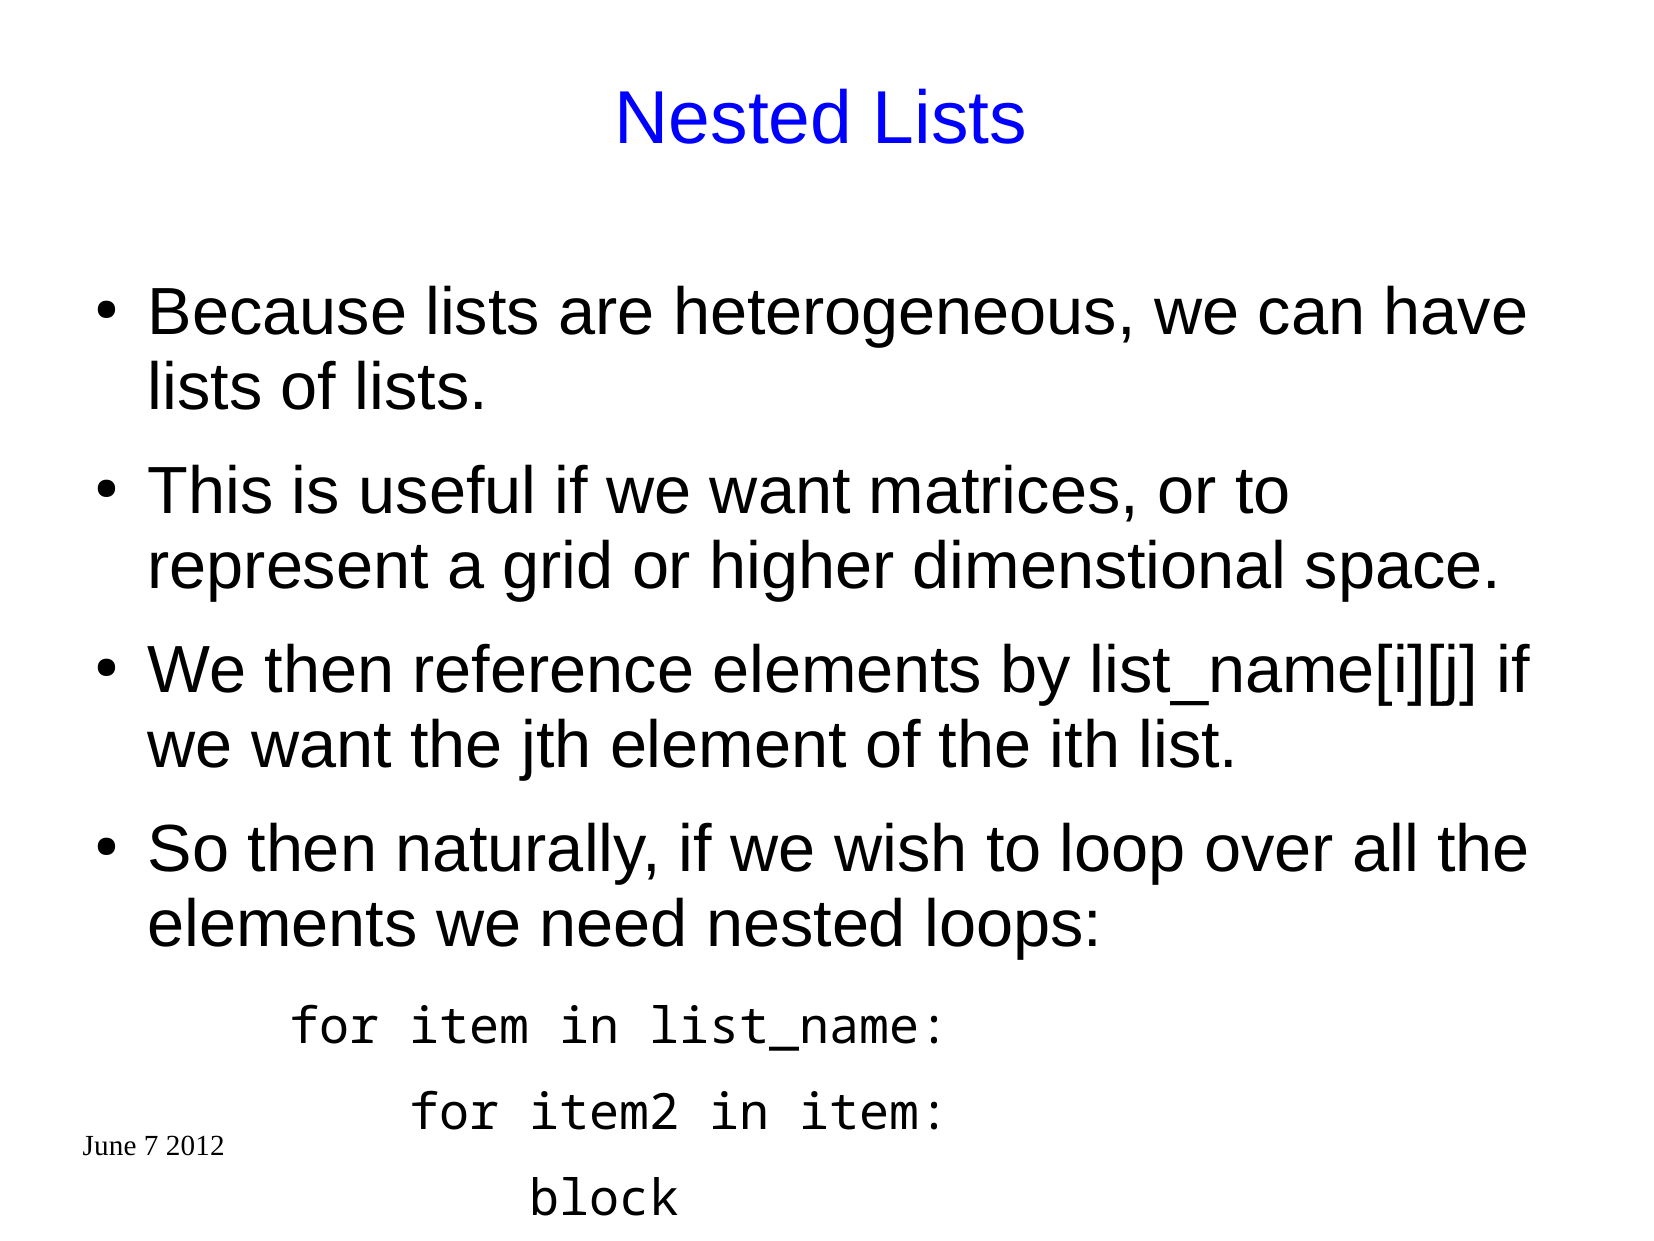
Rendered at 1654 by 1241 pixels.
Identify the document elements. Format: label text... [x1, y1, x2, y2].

title Nested Lists [76, 58, 1565, 178]
list Because lists are heterogeneous, we can have lists of lists. This is useful if we want matrices, or to represent a grid or higher dimenstional space. We then reference elements by list_name[i][j] if we want the jth element of the ith list. So then naturally, if we wish to loop over all the elements we need nested loops: for item in list_name: for item2 in item: block [76, 274, 1565, 1174]
